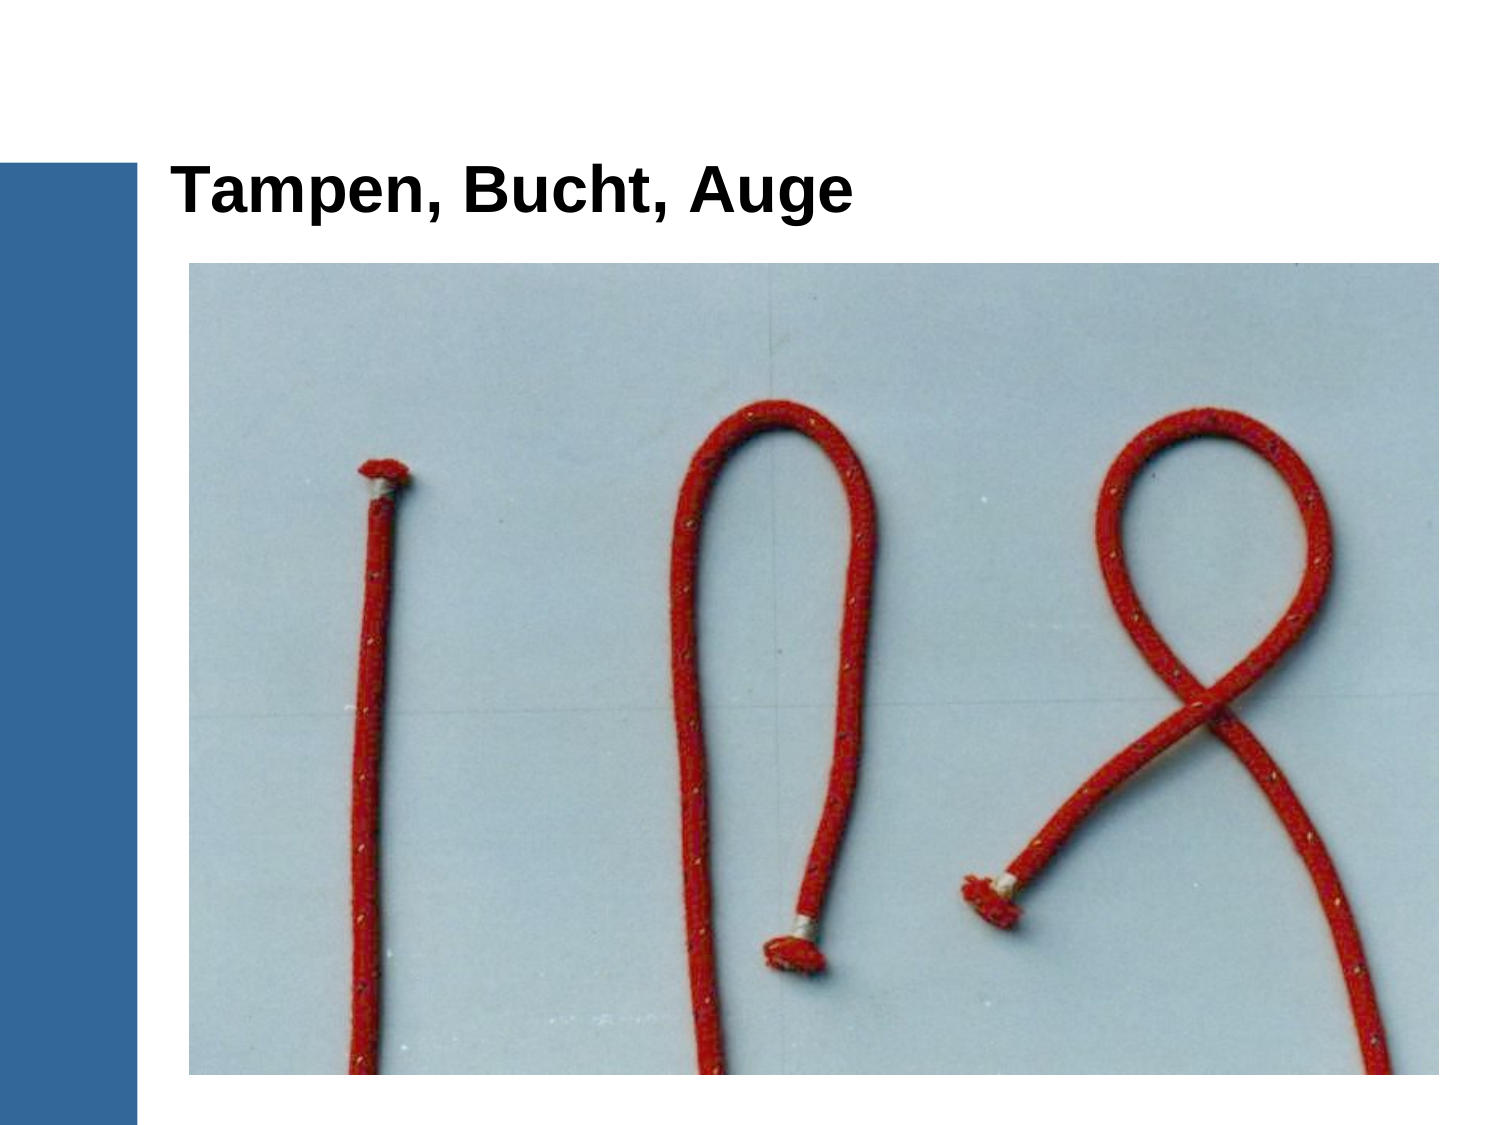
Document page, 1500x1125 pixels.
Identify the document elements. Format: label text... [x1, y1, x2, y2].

picture [189, 263, 1439, 1075]
title Tampen, Bucht, Auge [170, 109, 1446, 271]
